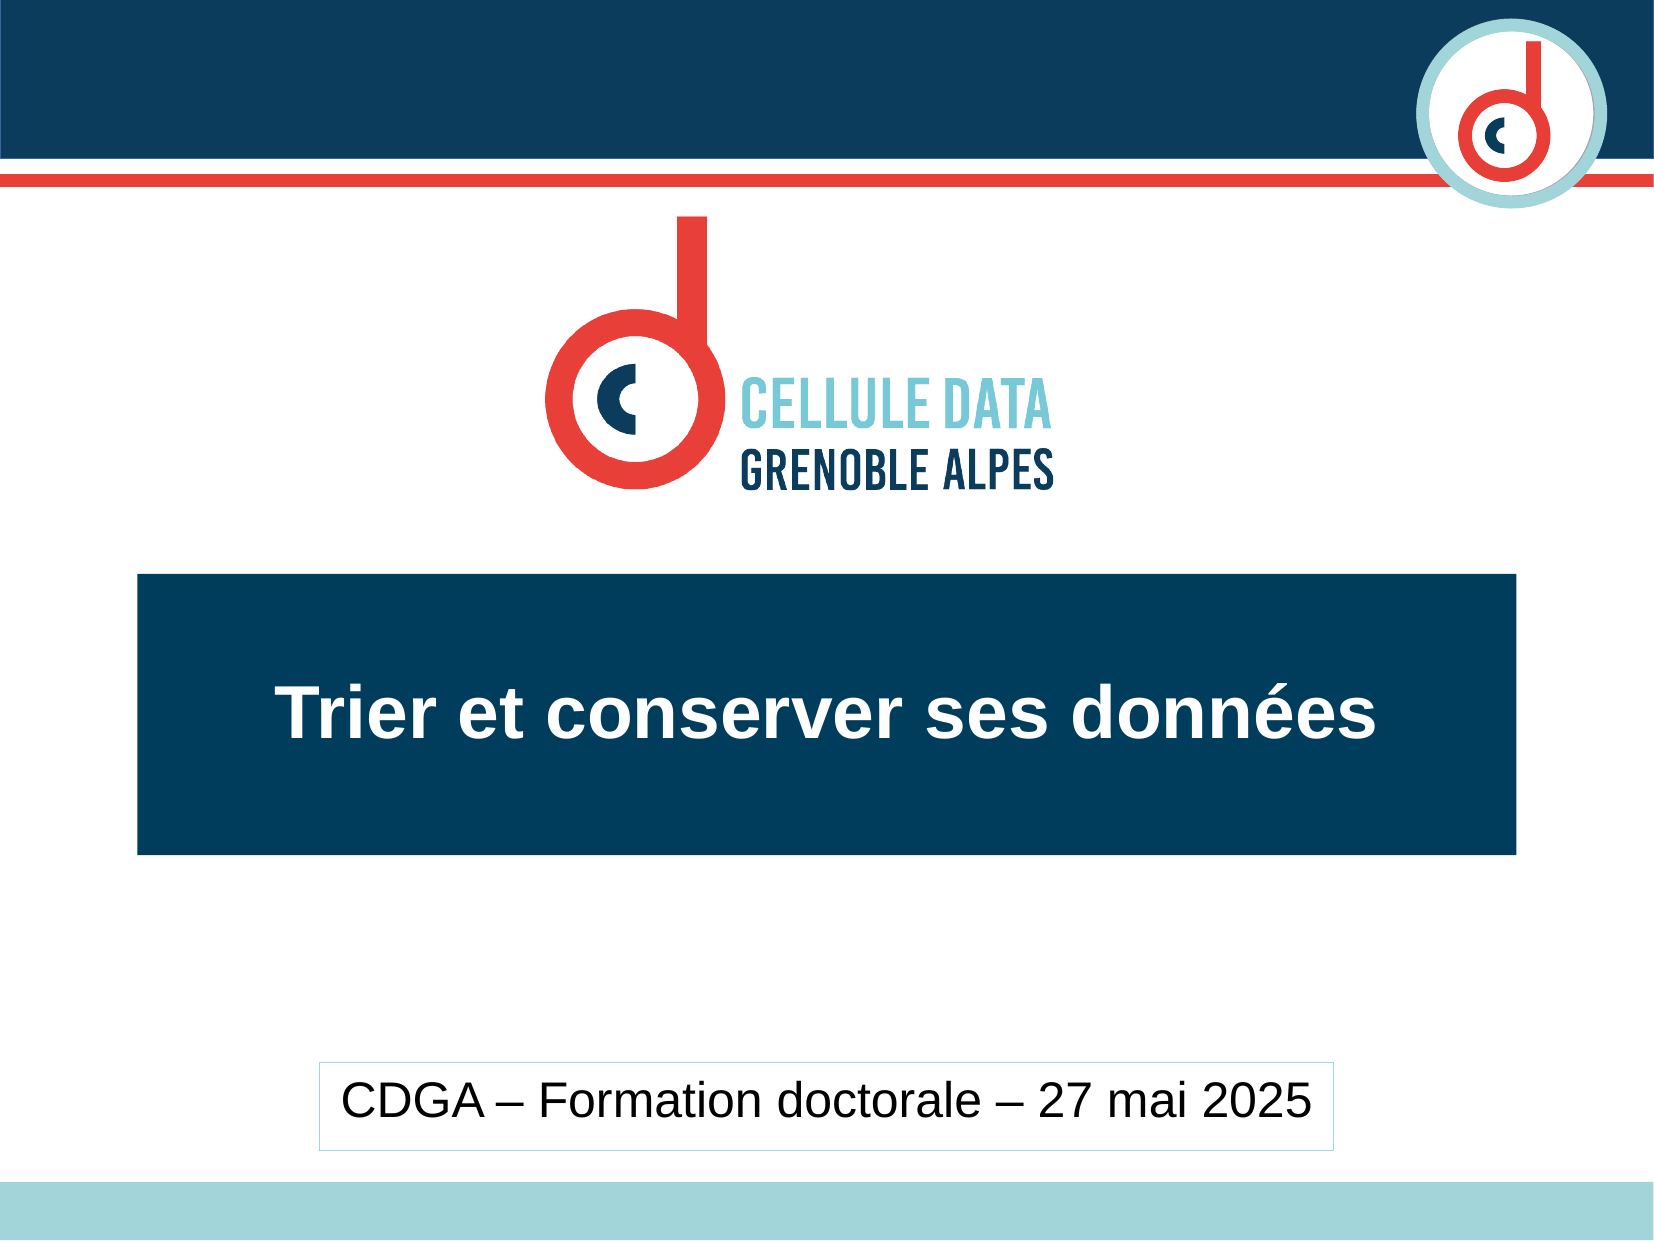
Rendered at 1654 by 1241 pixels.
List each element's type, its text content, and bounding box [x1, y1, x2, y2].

picture [545, 216, 1090, 522]
title Trier et conserver ses données [137, 573, 1517, 856]
list CDGA – Formation doctorale – 27 mai 2025 [319, 1062, 1334, 1151]
